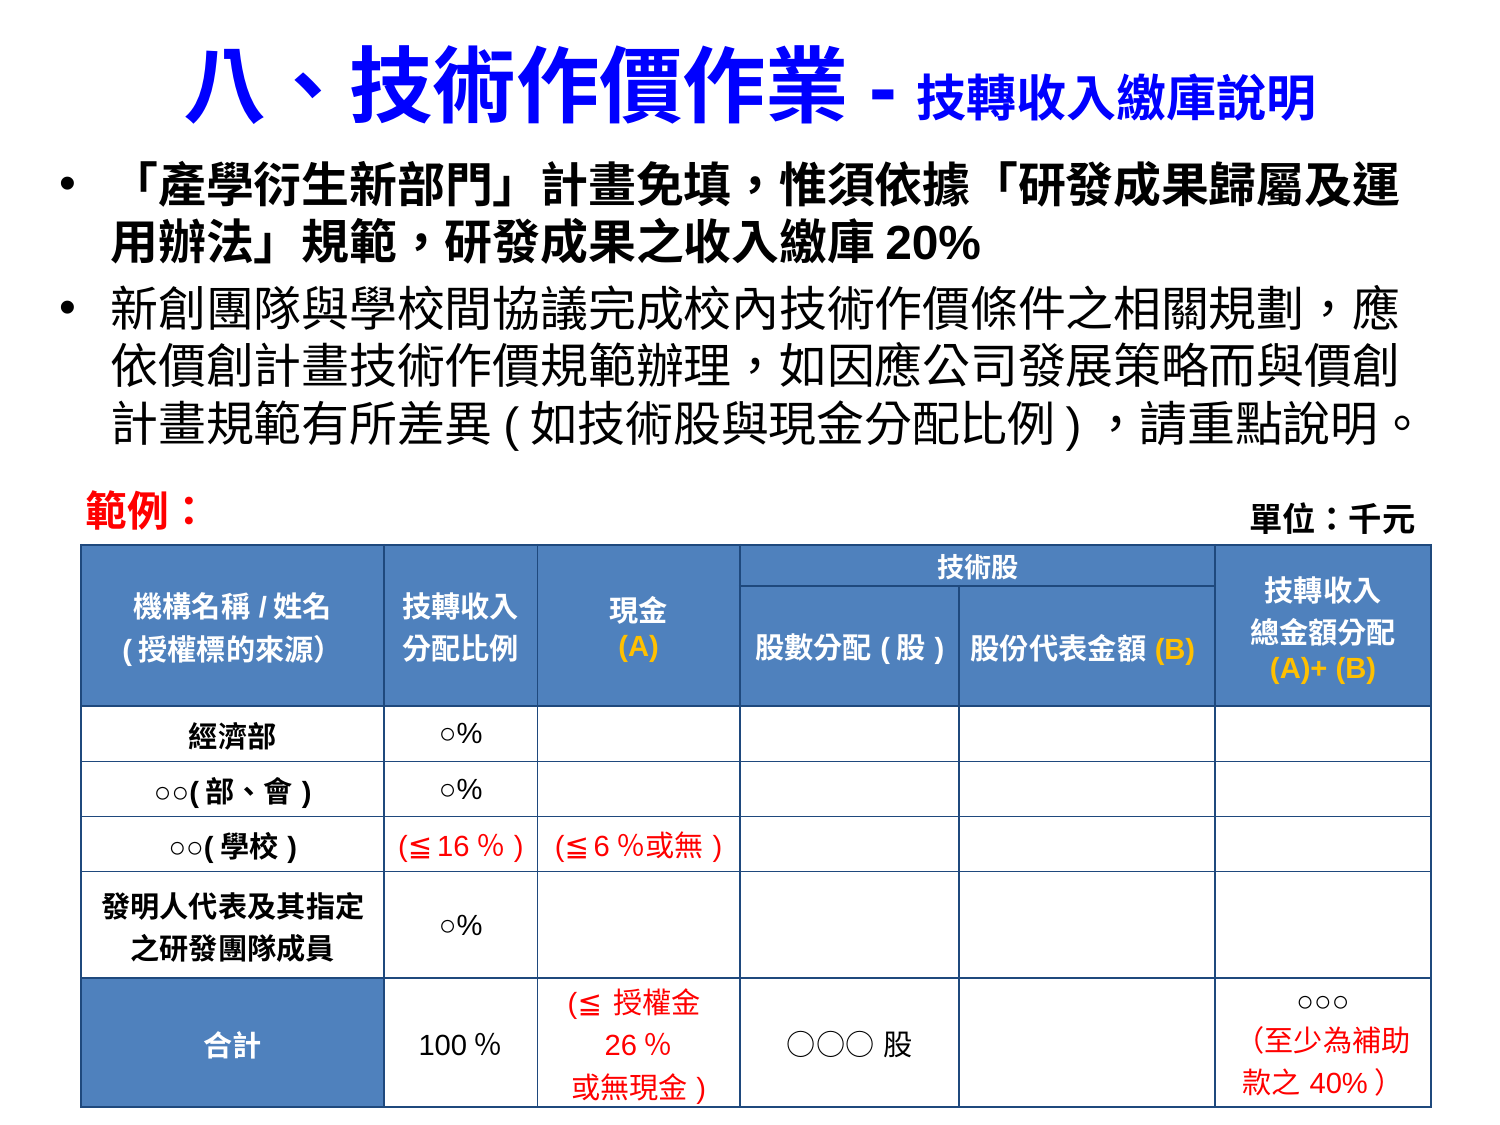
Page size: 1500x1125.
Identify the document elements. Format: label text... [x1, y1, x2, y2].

table_cell 股數分配(股) [741, 587, 958, 705]
table_cell ○○○股 [741, 979, 958, 1106]
table_cell [960, 762, 1214, 816]
table_cell 股份代表金額(B) [960, 587, 1214, 705]
table_cell (≦授權金26％ 或無現金) [538, 979, 739, 1106]
table_cell [741, 817, 958, 871]
table_cell ○○○ （至少為補助款之40%） [1216, 979, 1430, 1106]
table_header 現金 (A) [538, 546, 739, 705]
table_cell [538, 872, 739, 977]
table_cell ○○(部、會) [82, 762, 383, 816]
table_cell [741, 762, 958, 816]
table_cell [538, 707, 739, 761]
table_cell [538, 762, 739, 816]
table_cell ○% [385, 707, 537, 761]
table_cell [960, 707, 1214, 761]
table_cell 100％ [385, 979, 537, 1106]
table_cell [960, 817, 1214, 871]
table_cell [741, 872, 958, 977]
table_cell ○% [385, 762, 537, 816]
text_box 範例： [70, 477, 821, 542]
table_cell ○○(學校) [82, 817, 383, 871]
table_cell [960, 872, 1214, 977]
table_cell 經濟部 [82, 707, 383, 761]
text_box 單位：千元 [1234, 490, 1453, 546]
table_cell [1216, 817, 1430, 871]
list 「產學衍生新部門」計畫免填，惟須依據「研發成果歸屬及運用辦法」規範，研發成果之收入繳庫20% 新創團隊與學校間協議完成校內技術作價條件之相關規劃，應依價創計畫技術作價規範辦理，如因應公司發展策略而與價創計畫規範有所差異(如技術股與現金分配比例)，請重點說明。 [44, 146, 1453, 503]
table_header 機構名稱/姓名 (授權標的來源） [82, 546, 383, 705]
table_cell [960, 979, 1214, 1106]
table_cell (≦16％) [385, 817, 537, 871]
table_header 技轉收入 分配比例 [385, 546, 537, 705]
table_header 技轉收入 總金額分配 (A)+ (B) [1216, 546, 1430, 705]
table_cell 發明人代表及其指定之研發團隊成員 [82, 872, 383, 977]
title 八、技術作價作業-技轉收入繳庫說明 [75, 0, 1425, 146]
table_header 技術股 [741, 546, 1214, 585]
table_cell (≦6％或無) [538, 817, 739, 871]
table_cell [741, 707, 958, 761]
table_cell 合計 [82, 979, 383, 1106]
table_cell [1216, 872, 1430, 977]
table_cell [1216, 762, 1430, 816]
table_cell ○% [385, 872, 537, 977]
table_cell [1216, 707, 1430, 761]
